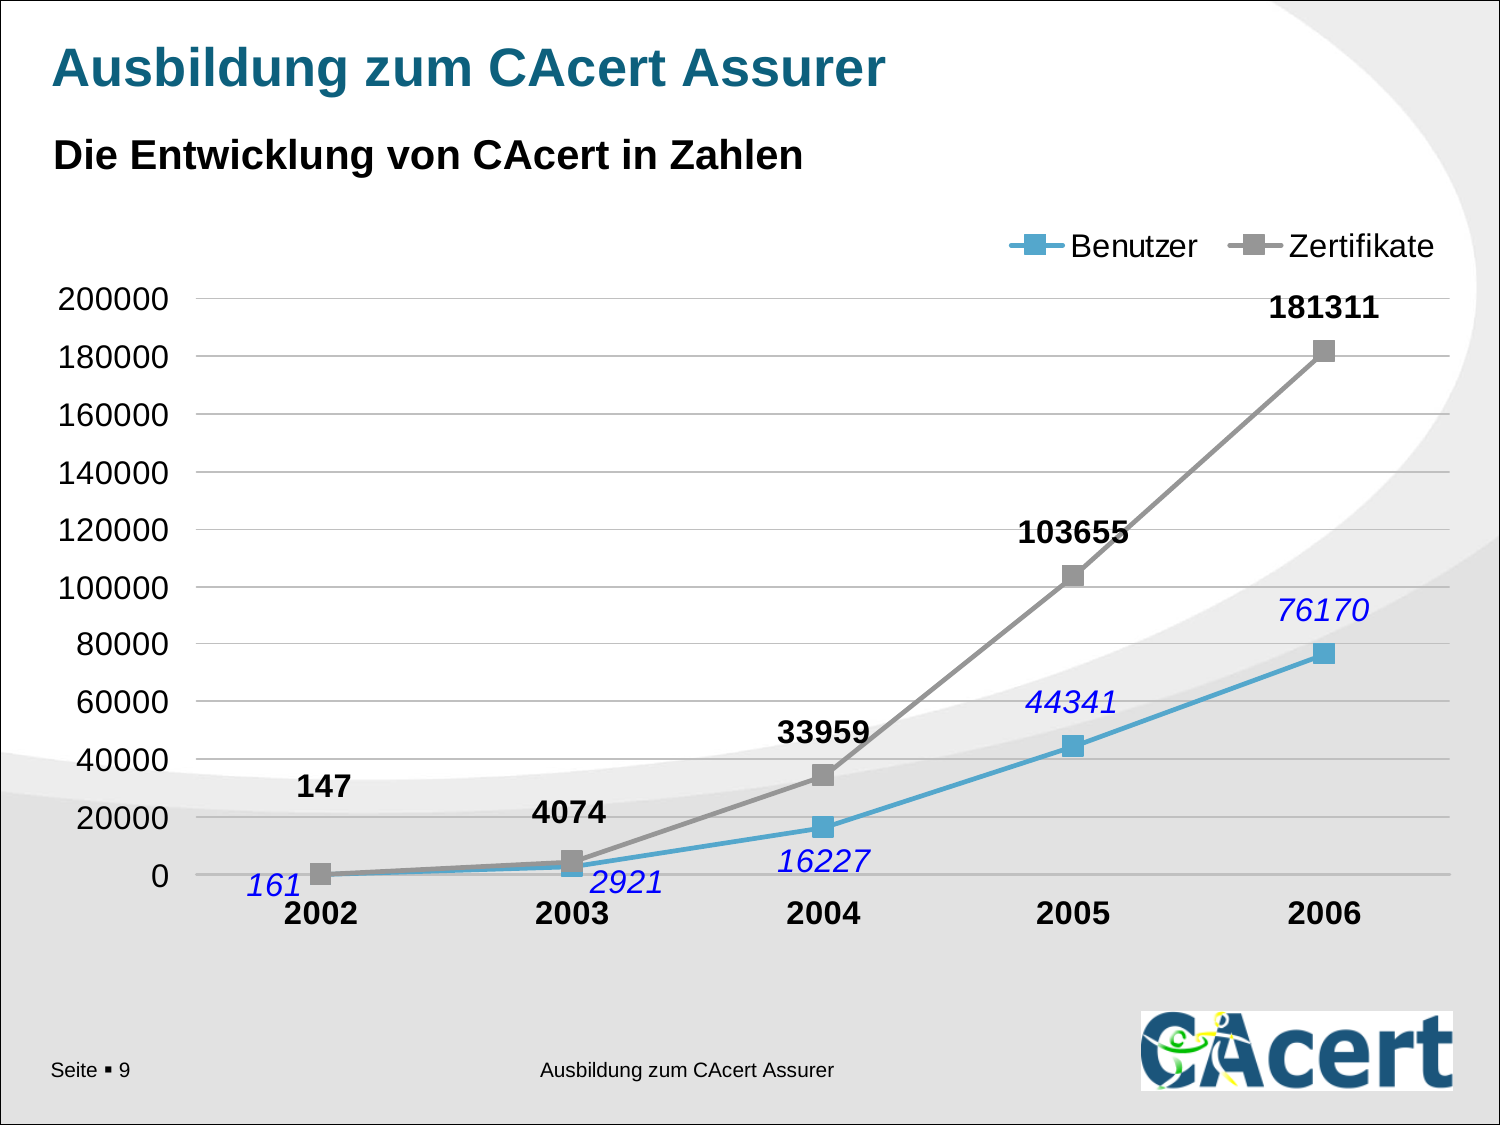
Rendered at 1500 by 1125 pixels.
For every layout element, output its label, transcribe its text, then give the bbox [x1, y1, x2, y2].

chart [24, 193, 1475, 967]
title Ausbildung zum CAcert Assurer [51, 19, 1450, 118]
text_box Die Entwicklung von CAcert in Zahlen [53, 125, 997, 185]
picture [1, 1, 1499, 1124]
